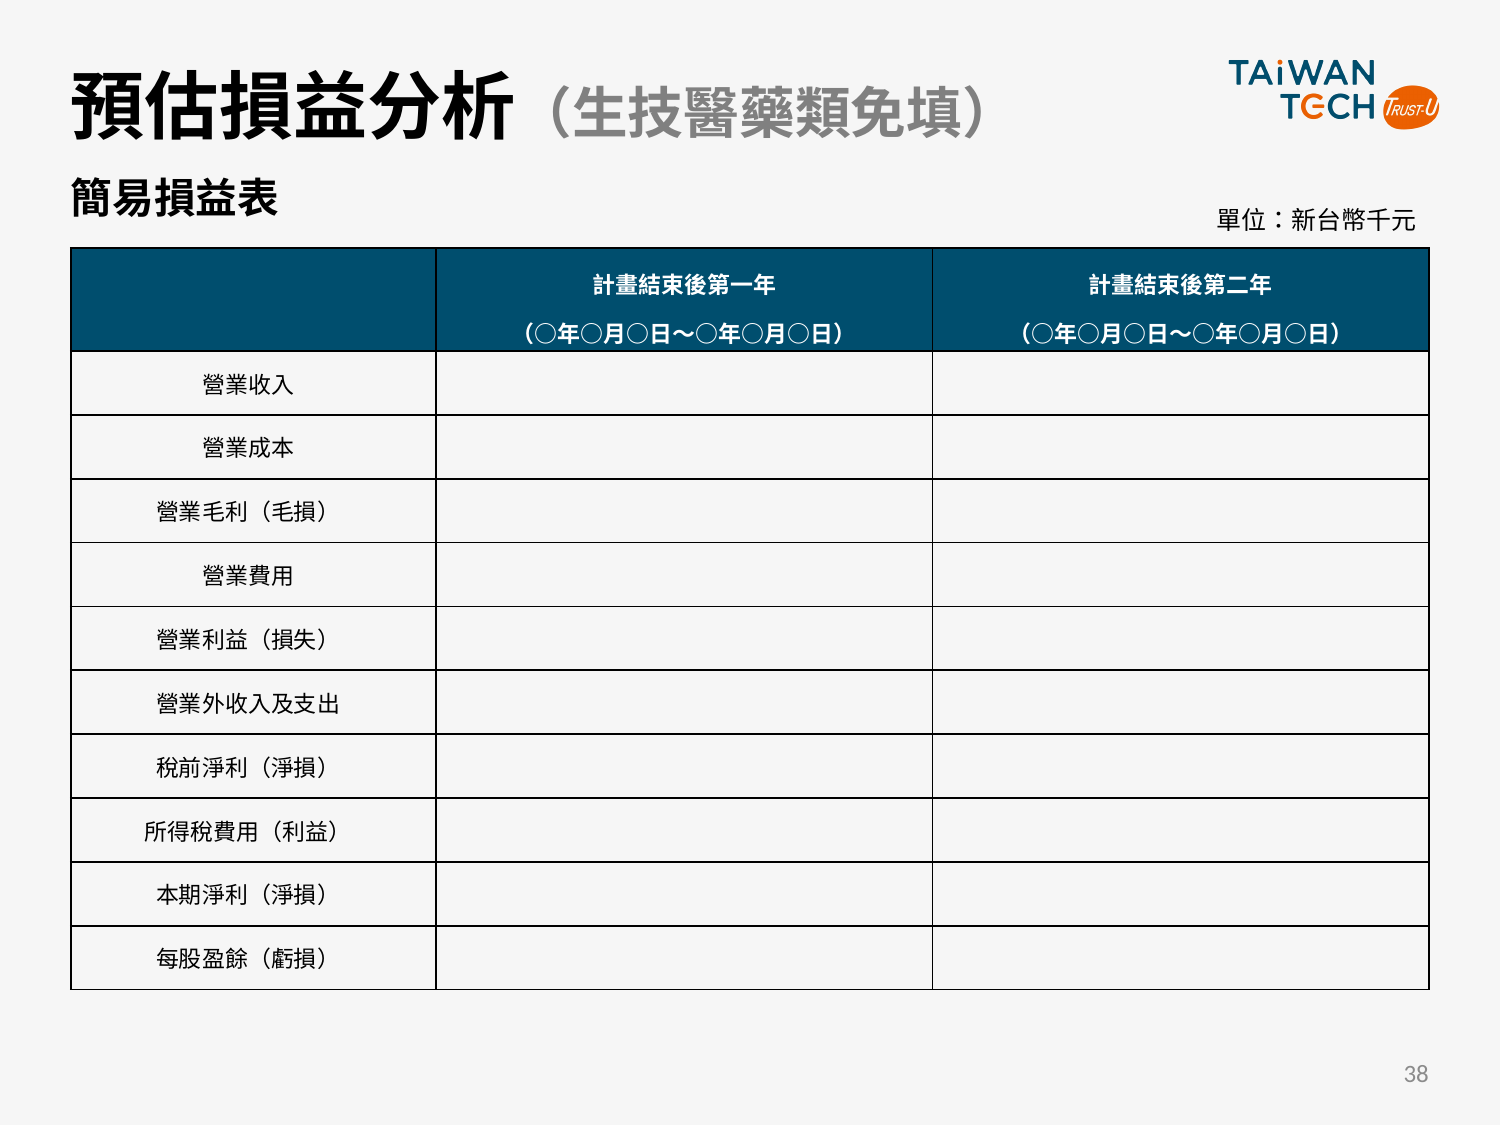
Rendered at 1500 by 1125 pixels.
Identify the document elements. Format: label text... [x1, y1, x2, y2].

table_cell 每股盈餘（虧損） [72, 927, 435, 989]
table_cell [437, 480, 932, 542]
table_cell [933, 799, 1428, 861]
table_cell [933, 543, 1428, 606]
table_header 計畫結束後第一年 （○年○月○日～○年○月○日） [437, 249, 932, 350]
table_cell [933, 352, 1428, 414]
table_cell 稅前淨利（淨損） [72, 735, 435, 797]
table_cell [437, 543, 932, 606]
table_cell [437, 352, 932, 414]
table_cell [933, 927, 1428, 989]
title 預估損益分析（生技醫藥類免填） [55, 33, 1444, 156]
table_cell 營業費用 [72, 543, 435, 606]
table_header [72, 249, 435, 350]
table_cell 所得稅費用（利益） [72, 799, 435, 861]
table_cell [933, 416, 1428, 478]
table_cell 營業毛利（毛損） [72, 480, 435, 542]
slide_number <編號> [1106, 1042, 1445, 1103]
table_cell [933, 671, 1428, 733]
text_box 簡易損益表 [55, 164, 878, 230]
table_cell [437, 607, 932, 669]
table_cell [437, 416, 932, 478]
table_cell [437, 863, 932, 925]
table_cell [933, 863, 1428, 925]
table_cell 營業利益（損失） [72, 607, 435, 669]
table_header 計畫結束後第二年 （○年○月○日～○年○月○日） [933, 249, 1428, 350]
table_cell [933, 735, 1428, 797]
table_cell [437, 799, 932, 861]
table_cell [437, 671, 932, 733]
table_cell [437, 927, 932, 989]
table_cell 營業外收入及支出 [72, 671, 435, 733]
table_cell 本期淨利（淨損） [72, 863, 435, 925]
table_cell [437, 735, 932, 797]
table_cell [933, 480, 1428, 542]
table_cell [933, 607, 1428, 669]
table_cell 營業成本 [72, 416, 435, 478]
table_cell 營業收入 [72, 352, 435, 414]
text_box 單位：新台幣千元 [1202, 197, 1444, 242]
